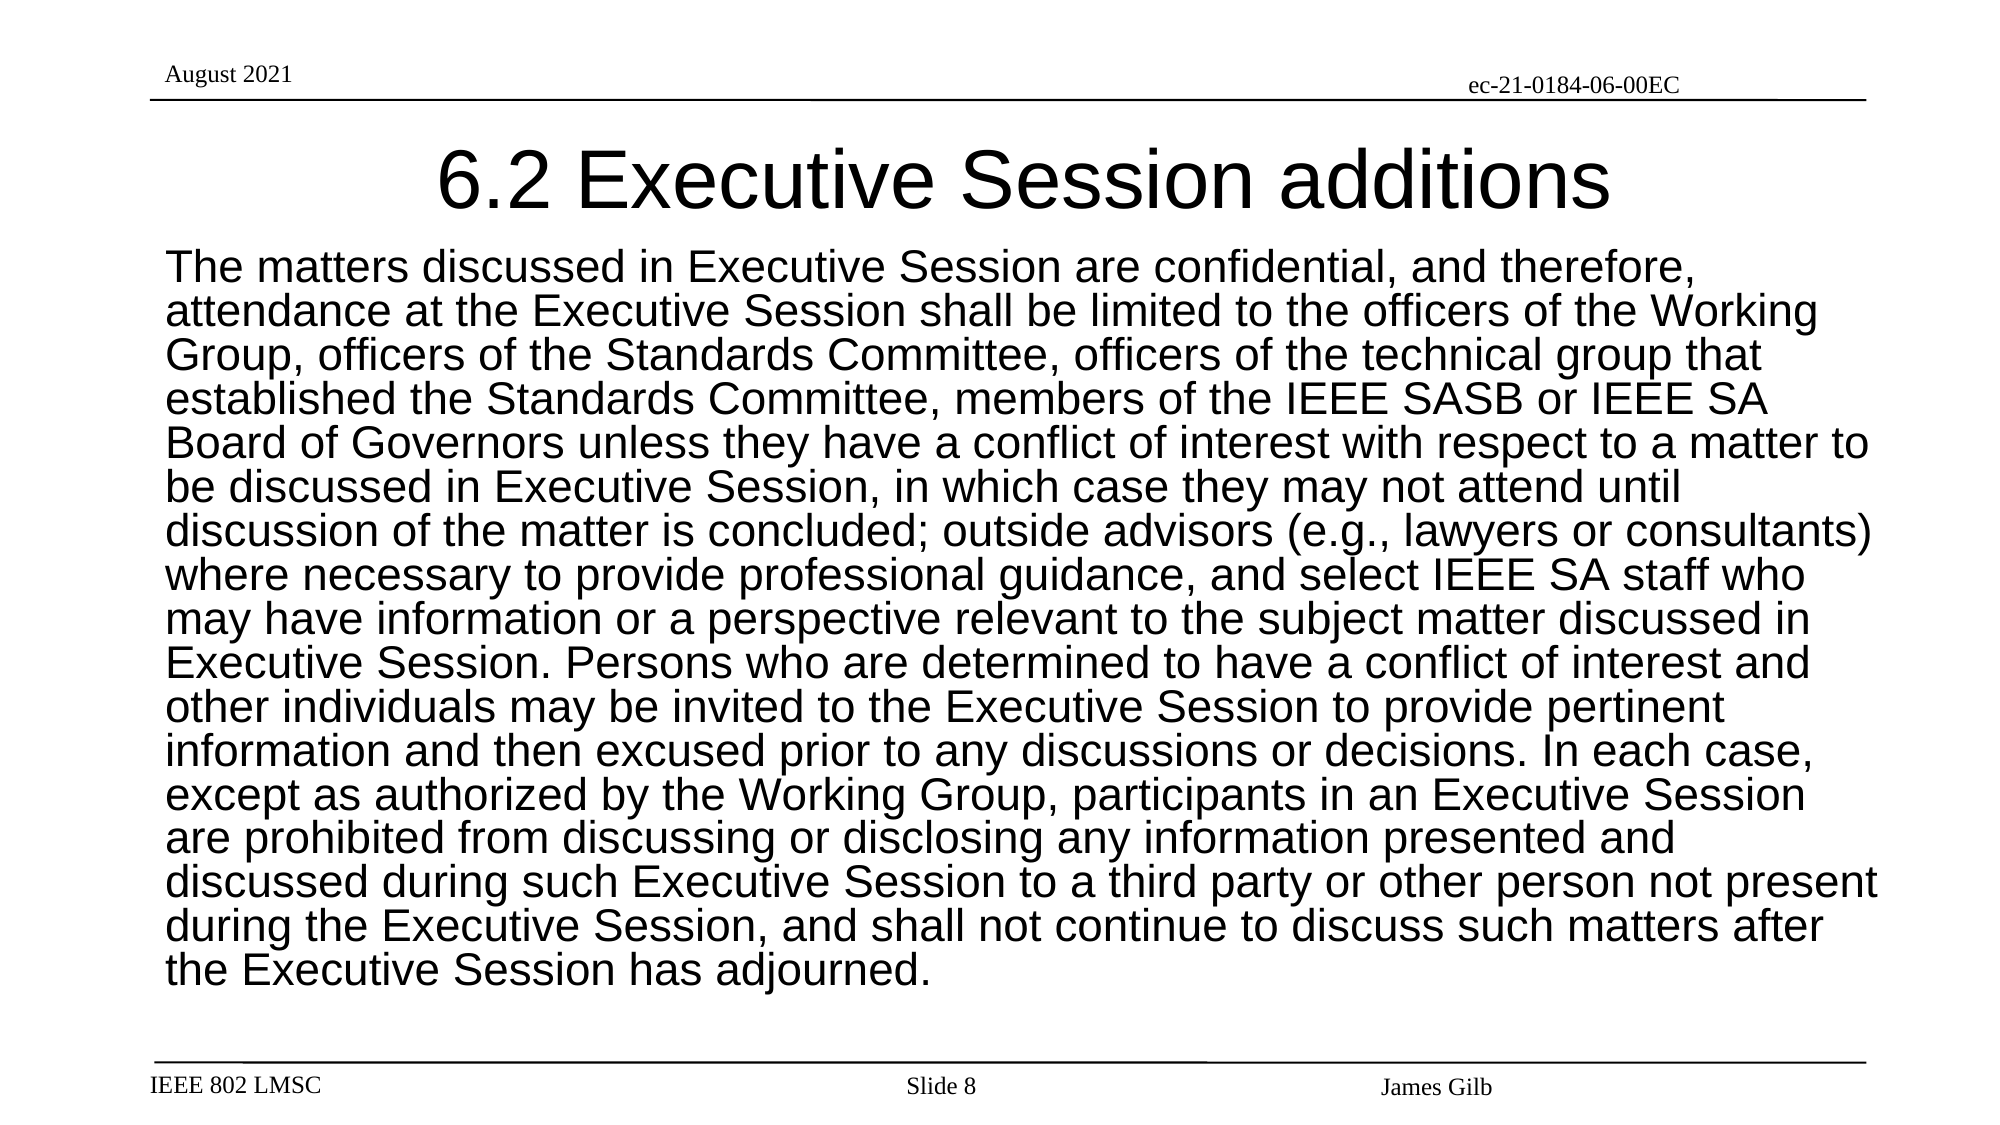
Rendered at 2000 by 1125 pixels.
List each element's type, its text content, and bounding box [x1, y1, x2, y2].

list The matters discussed in Executive Session are confidential, and therefore, attendance at the Executive Session shall be limited to the officers of the Working Group, officers of the Standards Committee, officers of the technical group that established the Standards Committee, members of the IEEE SASB or IEEE SA Board of Governors unless they have a conflict of interest with respect to a matter to be discussed in Executive Session, in which case they may not attend until discussion of the matter is concluded; outside advisors (e.g., lawyers or consultants) where necessary to provide professional guidance, and select IEEE SA staff who may have information or a perspective relevant to the subject matter discussed in Executive Session. Persons who are determined to have a conflict of interest and other individuals may be invited to the Executive Session to provide pertinent information and then excused prior to any discussions or decisions. In each case, except as authorized by the Working Group, participants in an Executive Session are prohibited from discussing or disclosing any information presented and discussed during such Executive Session to a third party or other person not present during the Executive Session, and shall not continue to discuss such matters after the Executive Session has adjourned. [149, 239, 1900, 1051]
title 6.2 Executive Session additions [149, 112, 1900, 238]
text_box Slide [799, 1069, 1083, 1108]
